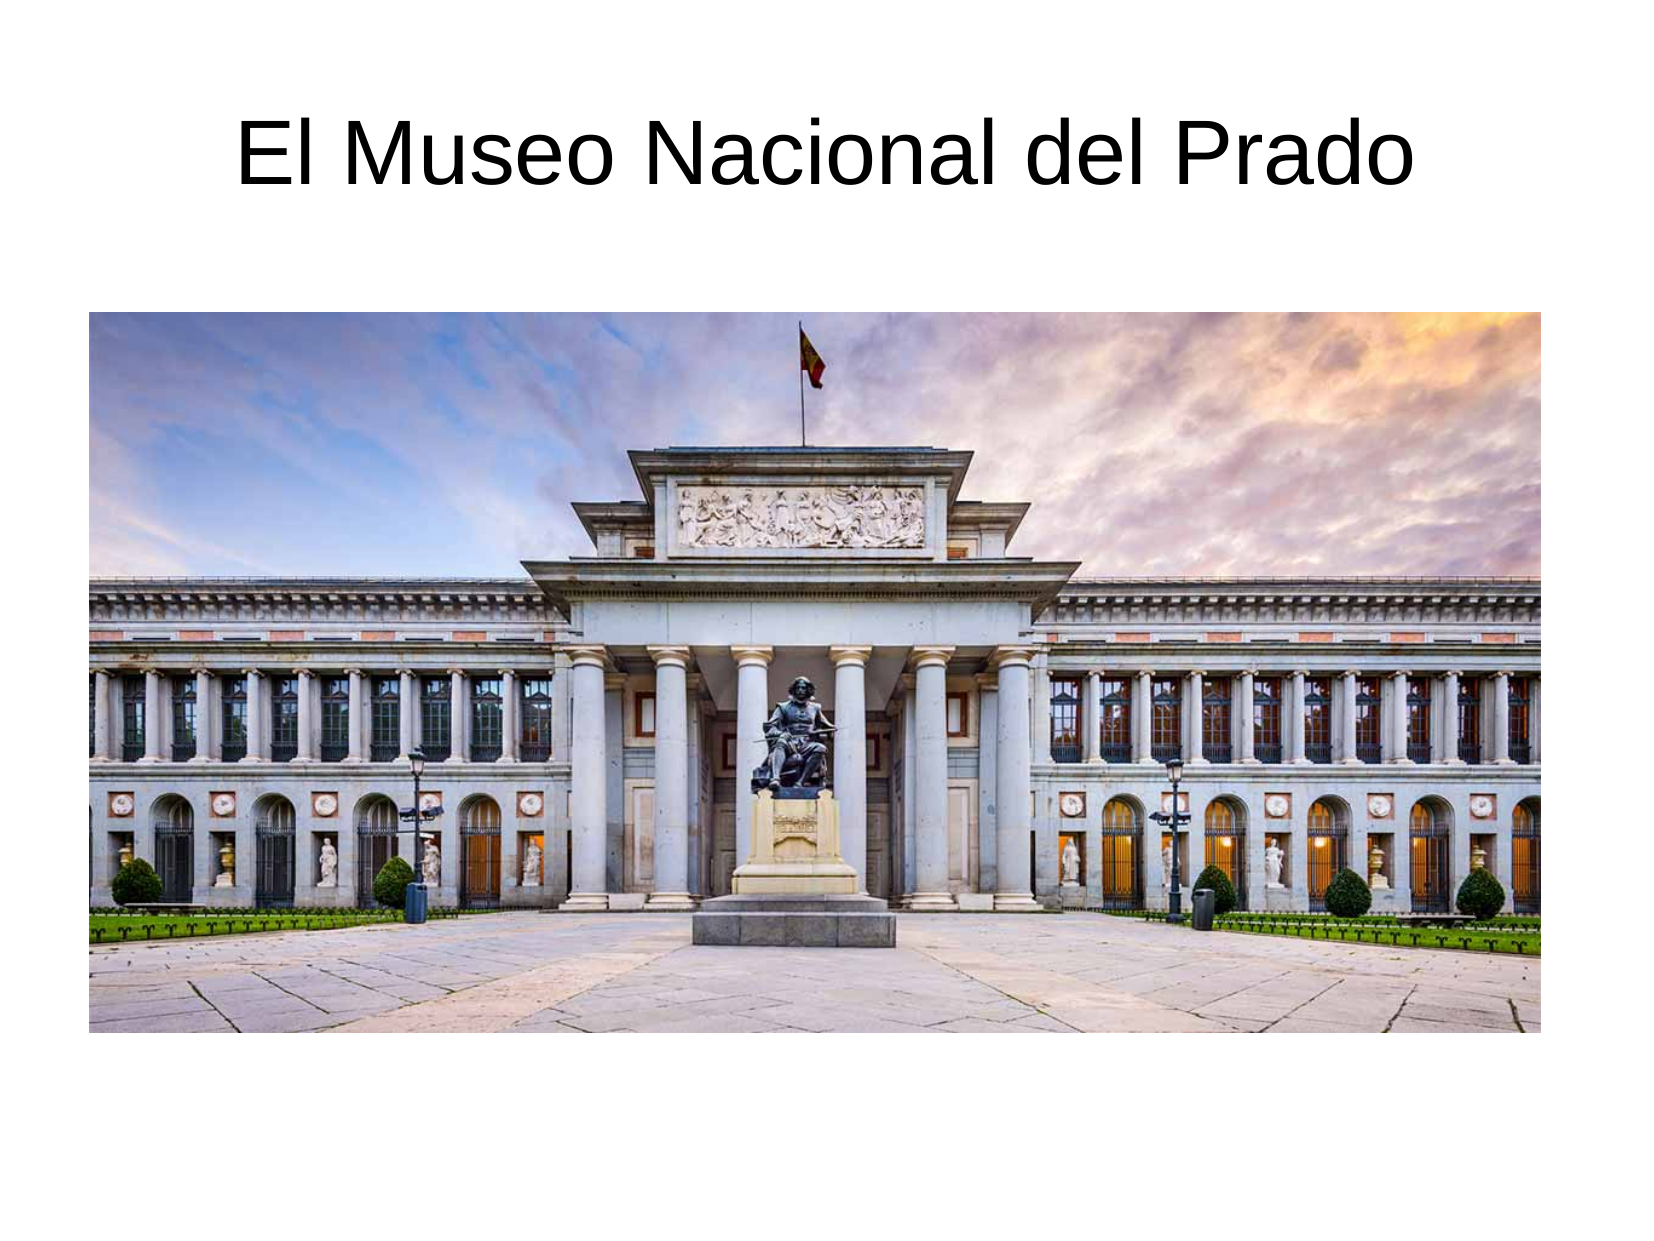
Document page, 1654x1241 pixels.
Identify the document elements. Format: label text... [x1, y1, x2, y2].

title El Museo Nacional del Prado [82, 49, 1571, 257]
picture [89, 312, 1541, 1033]
